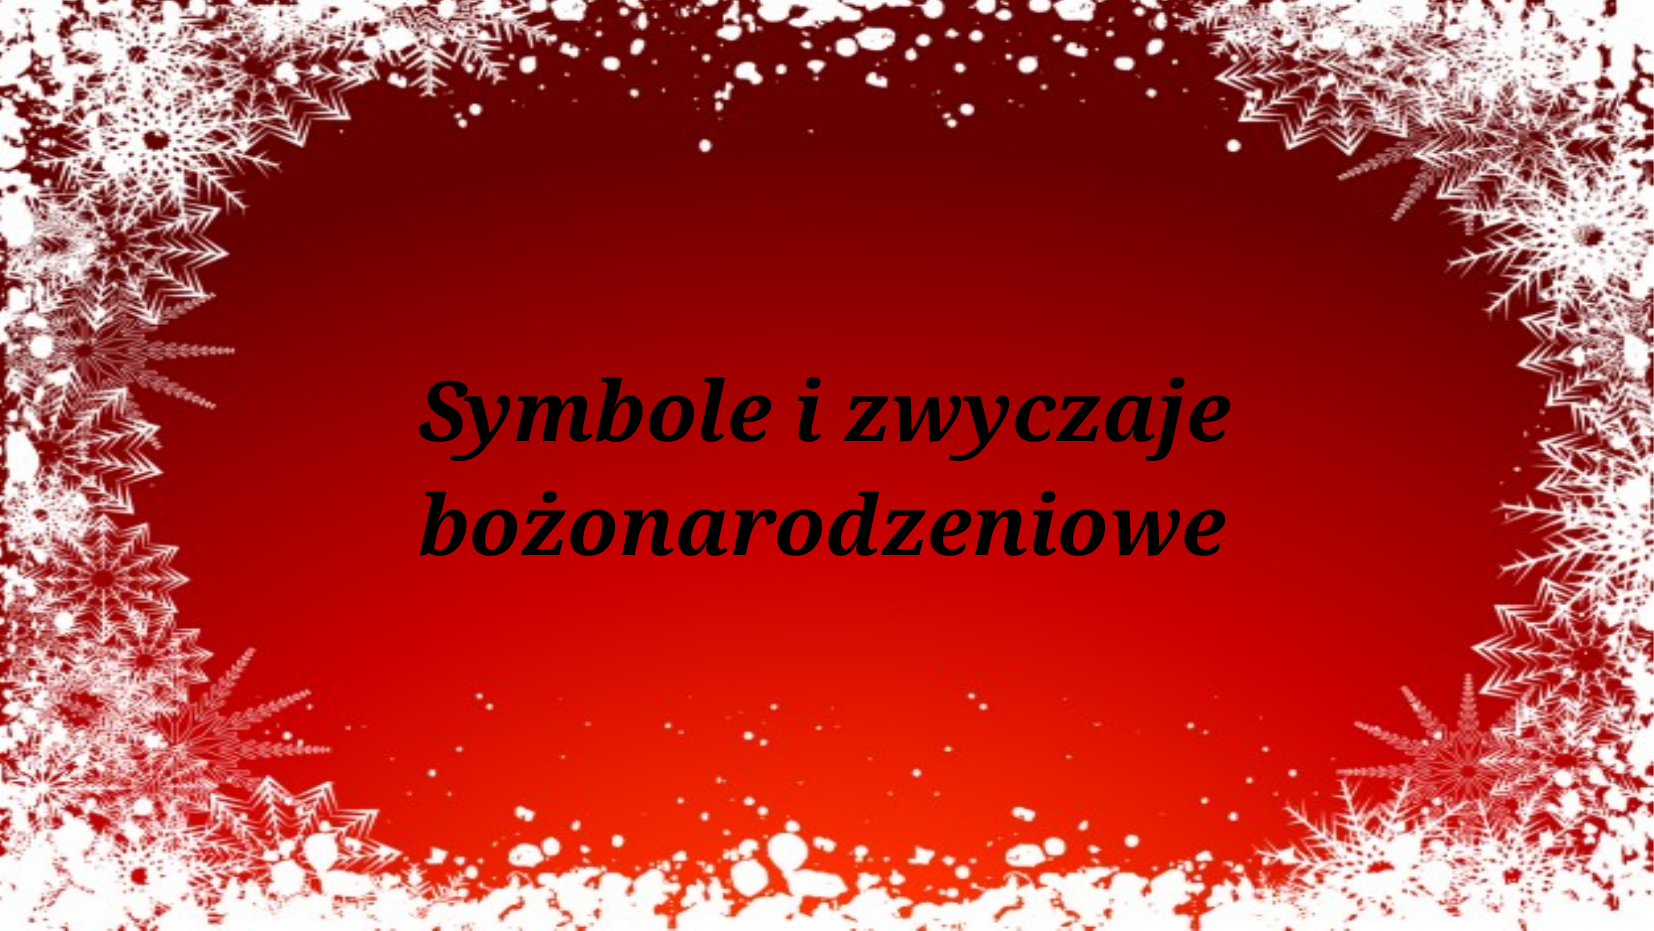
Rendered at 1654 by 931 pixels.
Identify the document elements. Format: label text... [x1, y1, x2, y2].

picture [0, 0, 1654, 931]
text_box Symbole i zwyczaje bożonarodzeniowe [403, 345, 1300, 739]
